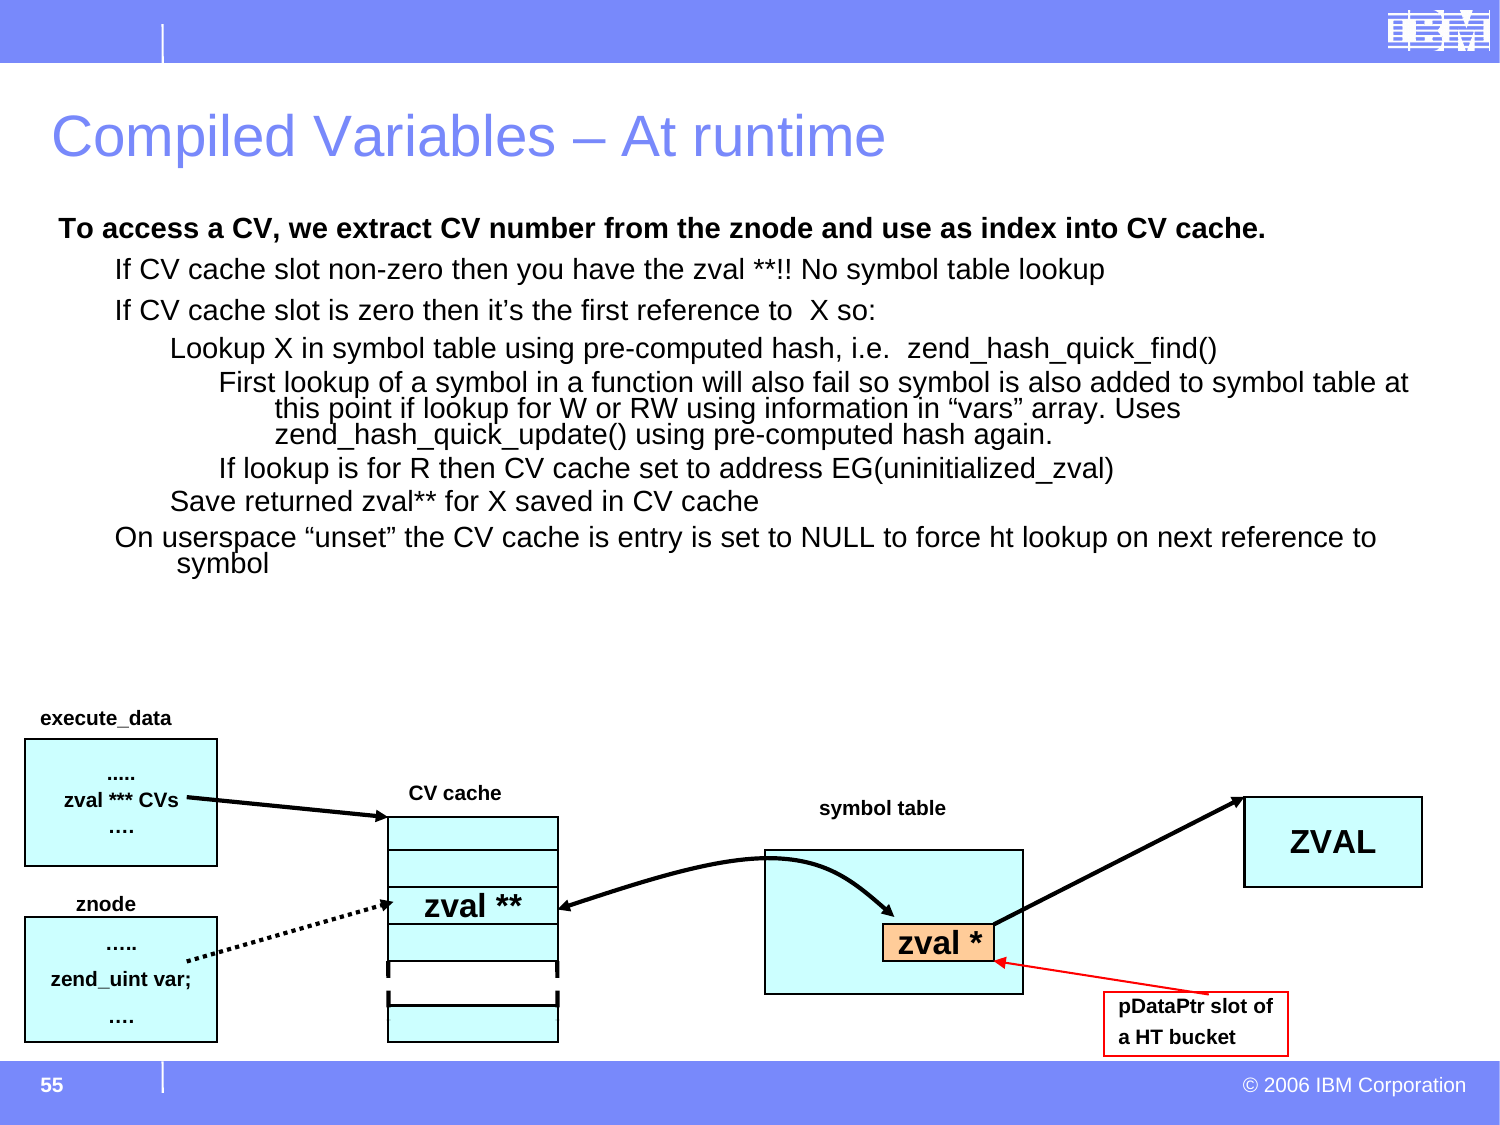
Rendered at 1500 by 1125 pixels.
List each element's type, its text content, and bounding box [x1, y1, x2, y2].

text_box execute_data [25, 699, 187, 738]
text_box zval ** [388, 887, 559, 924]
list To access a CV, we extract CV number from the znode and use as index into CV cache. If CV cache slot non-zero then you have the zval **!! No symbol table lookup If CV cache slot is zero then it’s the first reference to X so: Lookup X in symbol table using pre-computed hash, i.e. zend_hash_quick_find()‏ First lookup of a symbol in a function will also fail so symbol is also added to symbol table at this point if lookup for W or RW using information in “vars” array. Uses zend_hash_quick_update() using pre-computed hash again. If lookup is for R then CV cache set to address EG(uninitialized_zval)‏ Save returned zval** for X saved in CV cache On userspace “unset” the CV cache is entry is set to NULL to force ht lookup on next reference to symbol [43, 210, 1448, 700]
text_box [764, 850, 1024, 995]
text_box ….. zend_uint var; …. [25, 916, 218, 1043]
text_box ZVAL [1244, 797, 1422, 888]
title Compiled Variables – At runtime [36, 73, 1389, 176]
text_box ..... zval *** CVs …. [25, 739, 218, 867]
text_box zval * [882, 924, 994, 962]
text_box [388, 817, 559, 887]
text_box symbol table [804, 789, 962, 829]
text_box [388, 1005, 559, 1043]
text_box CV cache [393, 773, 517, 813]
text_box [388, 924, 559, 962]
text_box znode [25, 884, 187, 924]
text_box [994, 912, 1024, 964]
text_box pDataPtr slot of a HT bucket [1103, 992, 1289, 1056]
